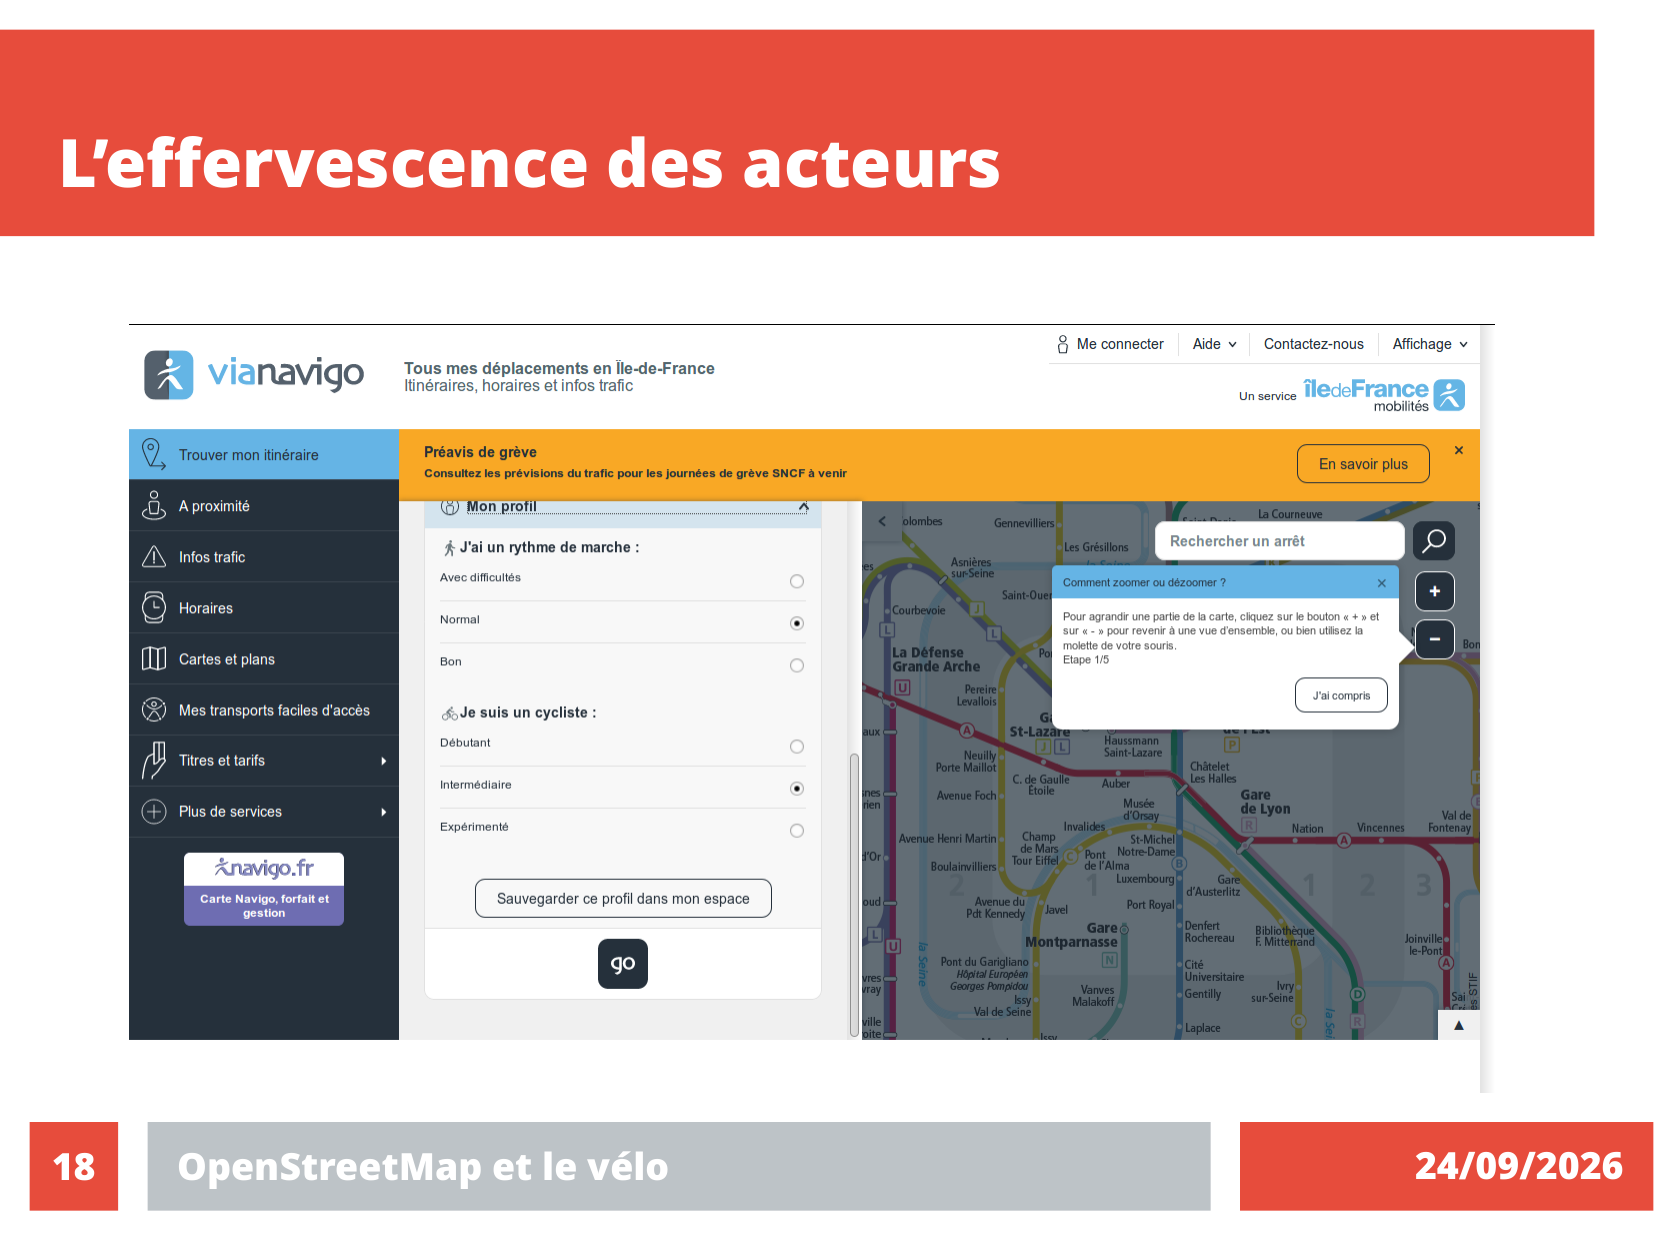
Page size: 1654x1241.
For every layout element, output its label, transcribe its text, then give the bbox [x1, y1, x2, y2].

picture [129, 324, 1495, 1093]
title L’effervescence des acteurs [59, 59, 1595, 207]
